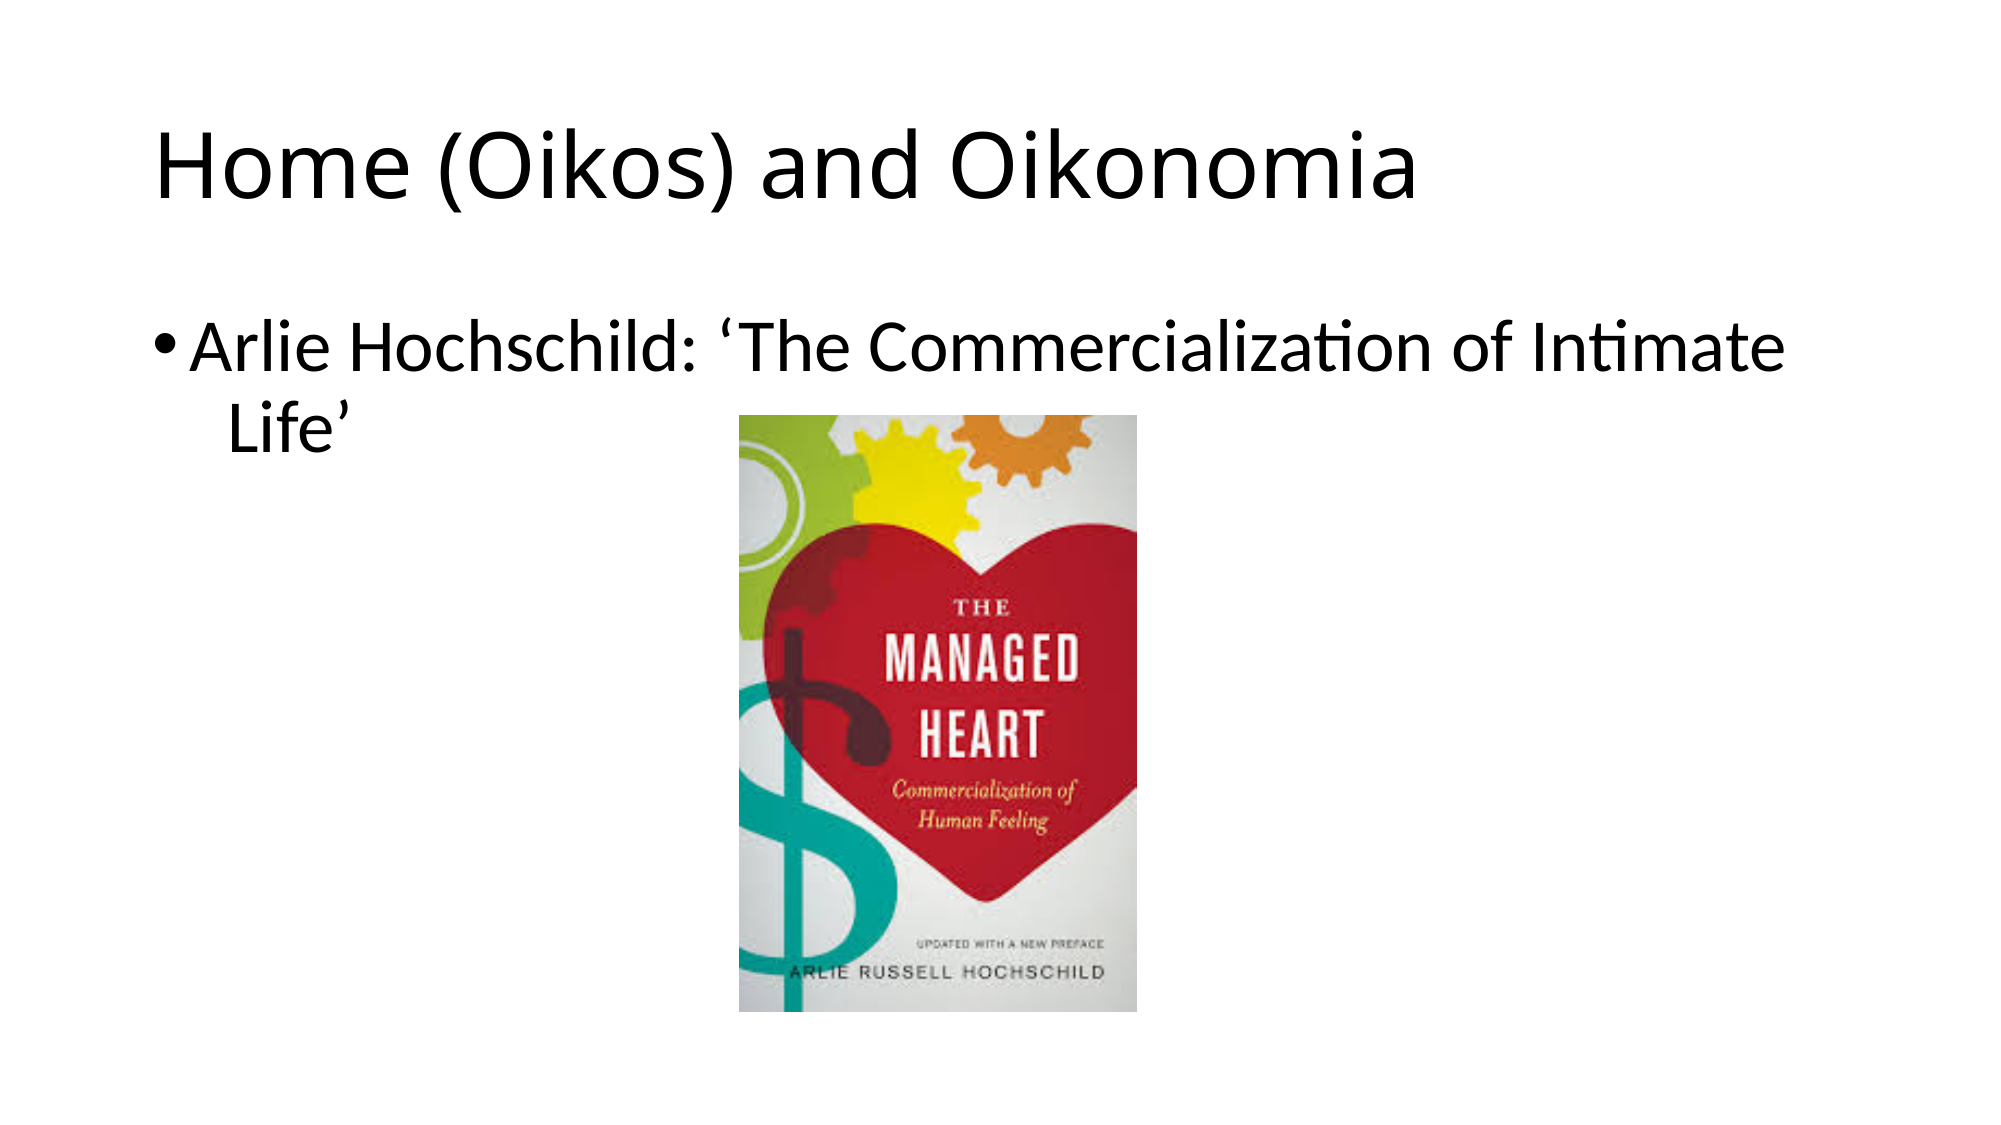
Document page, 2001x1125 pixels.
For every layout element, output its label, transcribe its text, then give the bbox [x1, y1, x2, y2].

title Home (Oikos) and Oikonomia [137, 59, 1863, 278]
picture [739, 415, 1137, 1012]
list Arlie Hochschild: ‘The Commercialization of Intimate Life’ [137, 299, 1863, 1014]
